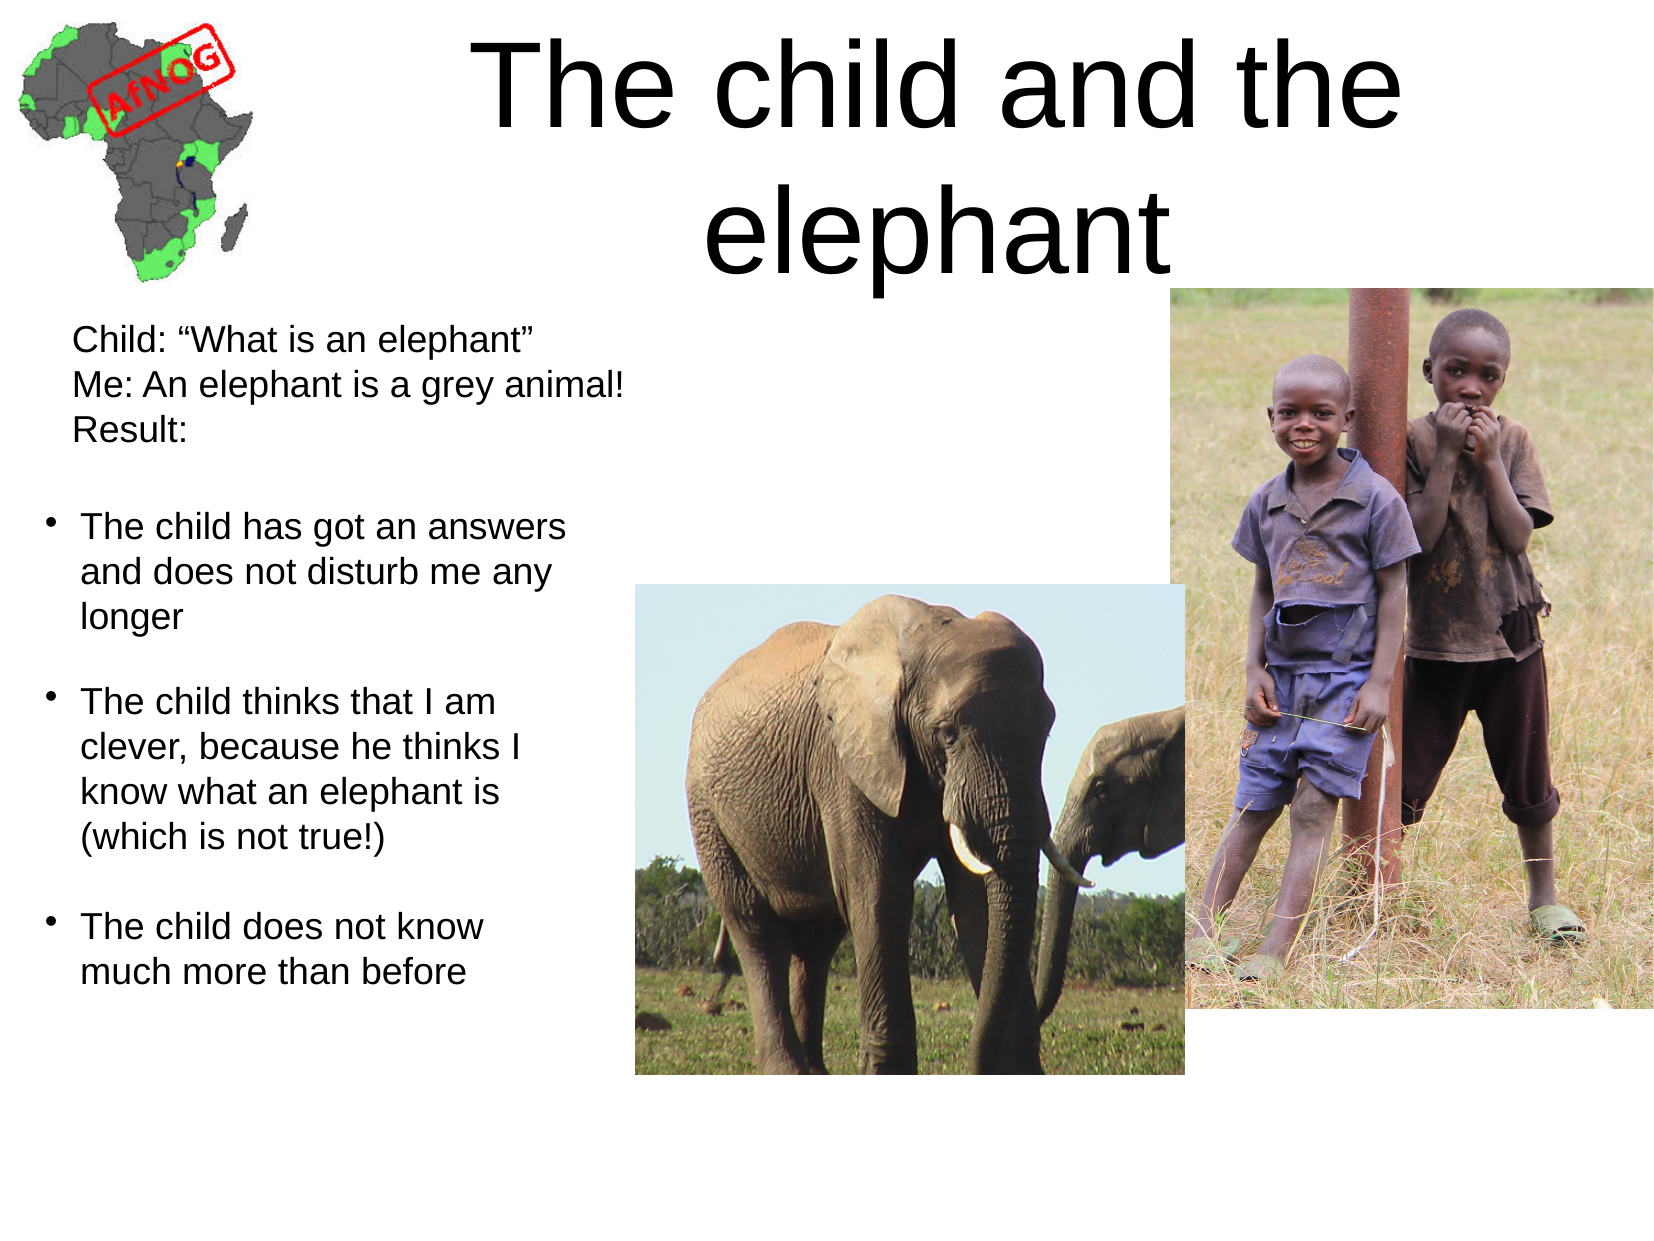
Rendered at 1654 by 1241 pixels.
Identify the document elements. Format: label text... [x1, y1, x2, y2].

text_box Child: “What is an elephant” Me: An elephant is a grey animal! Result: [71, 315, 1140, 1035]
text_box The child and the elephant [224, 4, 1650, 299]
picture [9, 0, 259, 291]
picture [635, 288, 1654, 1075]
text_box The child has got an answers and does not disturb me any longer The child thinks that I am clever, because he thinks I know what an elephant is (which is not true!) The child does not know much more than before [29, 494, 585, 1000]
